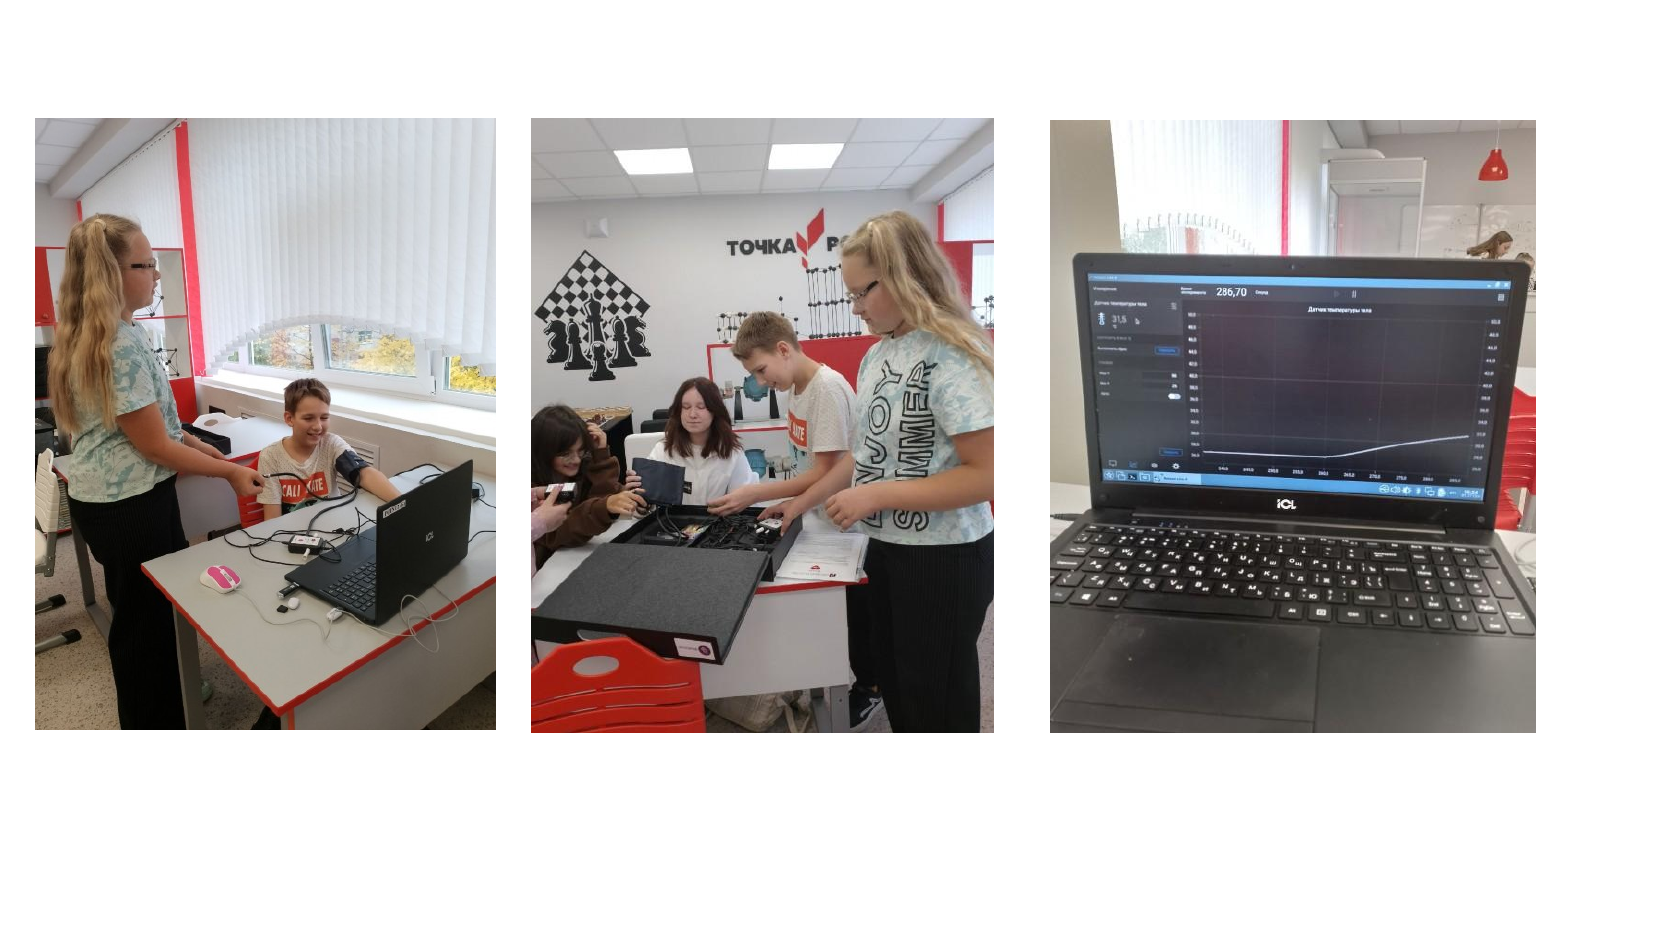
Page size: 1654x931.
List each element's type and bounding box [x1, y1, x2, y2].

picture [35, 118, 496, 730]
picture [531, 118, 994, 733]
picture [1050, 120, 1536, 733]
